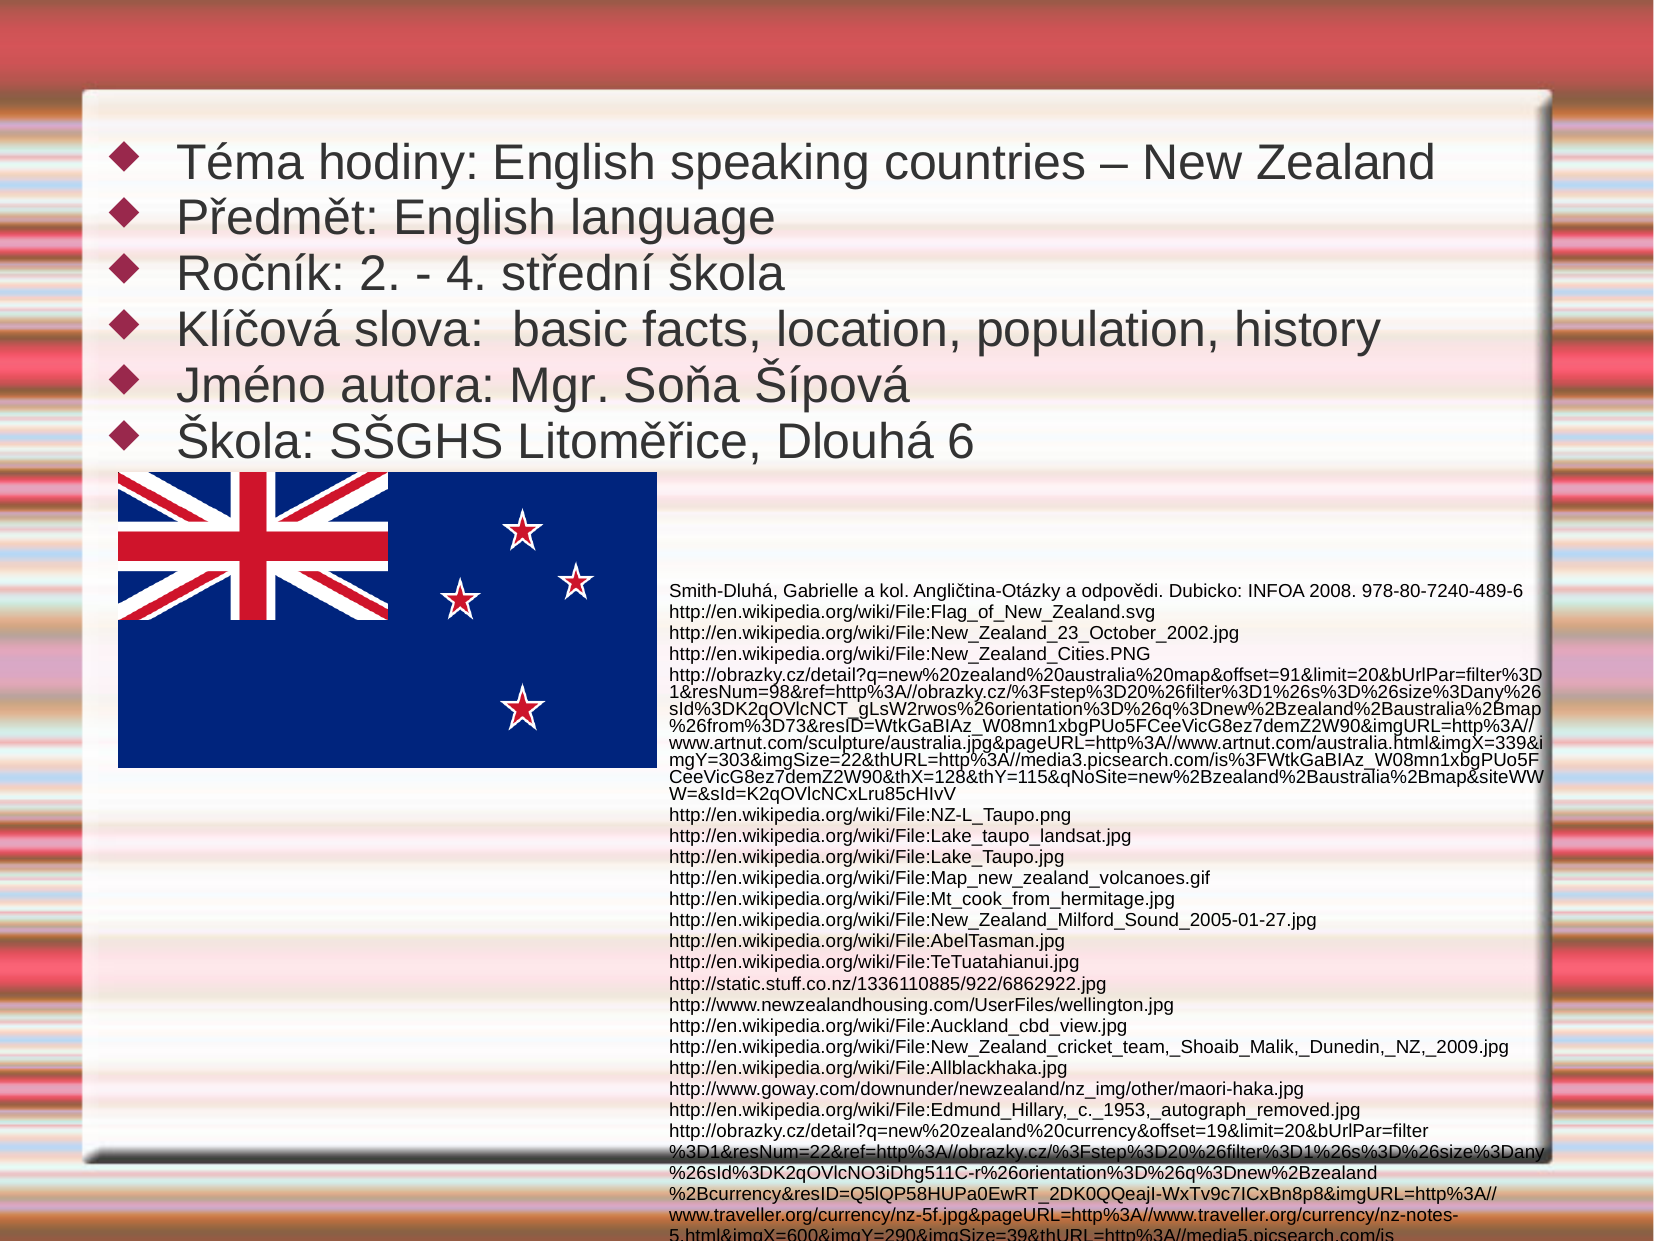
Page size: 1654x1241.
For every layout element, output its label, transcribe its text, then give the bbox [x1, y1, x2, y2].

list Téma hodiny: English speaking countries – New Zealand Předmět: English language Ročník: 2. - 4. střední škola Klíčová slova: basic facts, location, population, history Jméno autora: Mgr. Soňa Šípová Škola: SŠGHS Litoměřice, Dlouhá 6 [93, 134, 1506, 916]
picture [118, 472, 657, 768]
text_box Smith-Dluhá, Gabrielle a kol. Angličtina-Otázky a odpovědi. Dubicko: INFOA 2008. 978-80-7240-489-6 http://en.wikipedia.org/wiki/File:Flag_of_New_Zealand.svg http://en.wikipedia.org/wiki/File:New_Zealand_23_October_2002.jpg http://en.wikipedia.org/wiki/File:New_Zealand_Cities.PNG http://obrazky.cz/detail?q=new%20zealand%20australia%20map&offset=91&limit=20&bUrlPar=filter%3D1&resNum=98&ref=http%3A//obrazky.cz/%3Fstep%3D20%26filter%3D1%26s%3D%26size%3Dany%26sId%3DK2qOVlcNCT_gLsW2rwos%26orientation%3D%26q%3Dnew%2Bzealand%2Baustralia%2Bmap%26from%3D73&resID=WtkGaBIAz_W08mn1xbgPUo5FCeeVicG8ez7demZ2W90&imgURL=http%3A//www.artnut.com/sculpture/australia.jpg&pageURL=http%3A//www.artnut.com/australia.html&imgX=339&imgY=303&imgSize=22&thURL=http%3A//media3.picsearch.com/is%3FWtkGaBIAz_W08mn1xbgPUo5FCeeVicG8ez7demZ2W90&thX=128&thY=115&qNoSite=new%2Bzealand%2Baustralia%2Bmap&siteWWW=&sId=K2qOVlcNCxLru85cHIvV http://en.wikipedia.org/wiki/File:NZ-L_Taupo.png http://en.wikipedia.org/wiki/File:Lake_taupo_landsat.jpg http://en.wikipedia.org/wiki/File:Lake_Taupo.jpg http://en.wikipedia.org/wiki/File:Map_new_zealand_volcanoes.gif http://en.wikipedia.org/wiki/File:Mt_cook_from_hermitage.jpg http://en.wikipedia.org/wiki/File:New_Zealand_Milford_Sound_2005-01-27.jpg http://en.wikipedia.org/wiki/File:AbelTasman.jpg http://en.wikipedia.org/wiki/File:TeTuatahianui.jpg http://static.stuff.co.nz/1336110885/922/6862922.jpg http://www.newzealandhousing.com/UserFiles/wellington.jpg http://en.wikipedia.org/wiki/File:Auckland_cbd_view.jpg http://en.wikipedia.org/wiki/File:New_Zealand_cricket_team,_Shoaib_Malik,_Dunedin,_NZ,_2009.jpg http://en.wikipedia.org/wiki/File:Allblackhaka.jpg http://www.goway.com/downunder/newzealand/nz_img/other/maori-haka.jpg http://en.wikipedia.org/wiki/File:Edmund_Hillary,_c._1953,_autograph_removed.jpg http://obrazky.cz/detail?q=new%20zealand%20currency&offset=19&limit=20&bUrlPar=filter%3D1&resNum=22&ref=http%3A//obrazky.cz/%3Fstep%3D20%26filter%3D1%26s%3D%26size%3Dany%26sId%3DK2qOVlcNO3iDhg511C-r%26orientation%3D%26q%3Dnew%2Bzealand%2Bcurrency&resID=Q5lQP58HUPa0EwRT_2DK0QQeajI-WxTv9c7ICxBn8p8&imgURL=http%3A//www.traveller.org/currency/nz-5f.jpg&pageURL=http%3A//www.traveller.org/currency/nz-notes-5.html&imgX=600&imgY=290&imgSize=39&thURL=http%3A//media5.picsearch.com/is%3FQ5lQP58HUPa0EwRT_2DK0QQeajI-WxTv9c7ICxBn8p8&thX=128&thY=62&qNoSite=new%2Bzealand%2Bcurrency&siteWWW=&sId=K2qOVlcNOvBBhgsSFwS4 http://en.wikipedia.org/wiki/File:Everest_kalapatthar_crop.jpg http://obrazky.cz/detail?q=new%20zealand%20currency&offset=91&limit=20&bUrlPar=filter%3D1&resNum=108&ref=http%3A//obrazky.cz/%3Fstep%3D20%26filter%3D1%26s%3D%26size%3Dany%26sId%3DK2qOVlcNO3iDhg511C-r%26orientation%3D%26q%3Dnew%2Bzealand%2Bcurrency%26from%3D73&resID=RIInsyZbnO6AnRTVfsk3-neeytWtn1rcv30fQWorILM&imgURL=http%3A//www.webs4u.co.nz/currency/5-dollar.jpg&pageURL=http%3A//www.webs4u.co.nz/currency/currency2.html&imgX=449&imgY=218&imgSize=33&thURL=http%3A//media5.picsearch.com/is%3FRIInsyZbnO6AnRTVfsk3-neeytWtn1rcv30fQWorILM&thX=128&thY=62&qNoSite=new%2Bzealand%2Bcurrency&siteWWW=&sId=K2qOVlcNONlwh8sA8aT7 [654, 552, 1559, 1241]
picture [0, 0, 1654, 1241]
